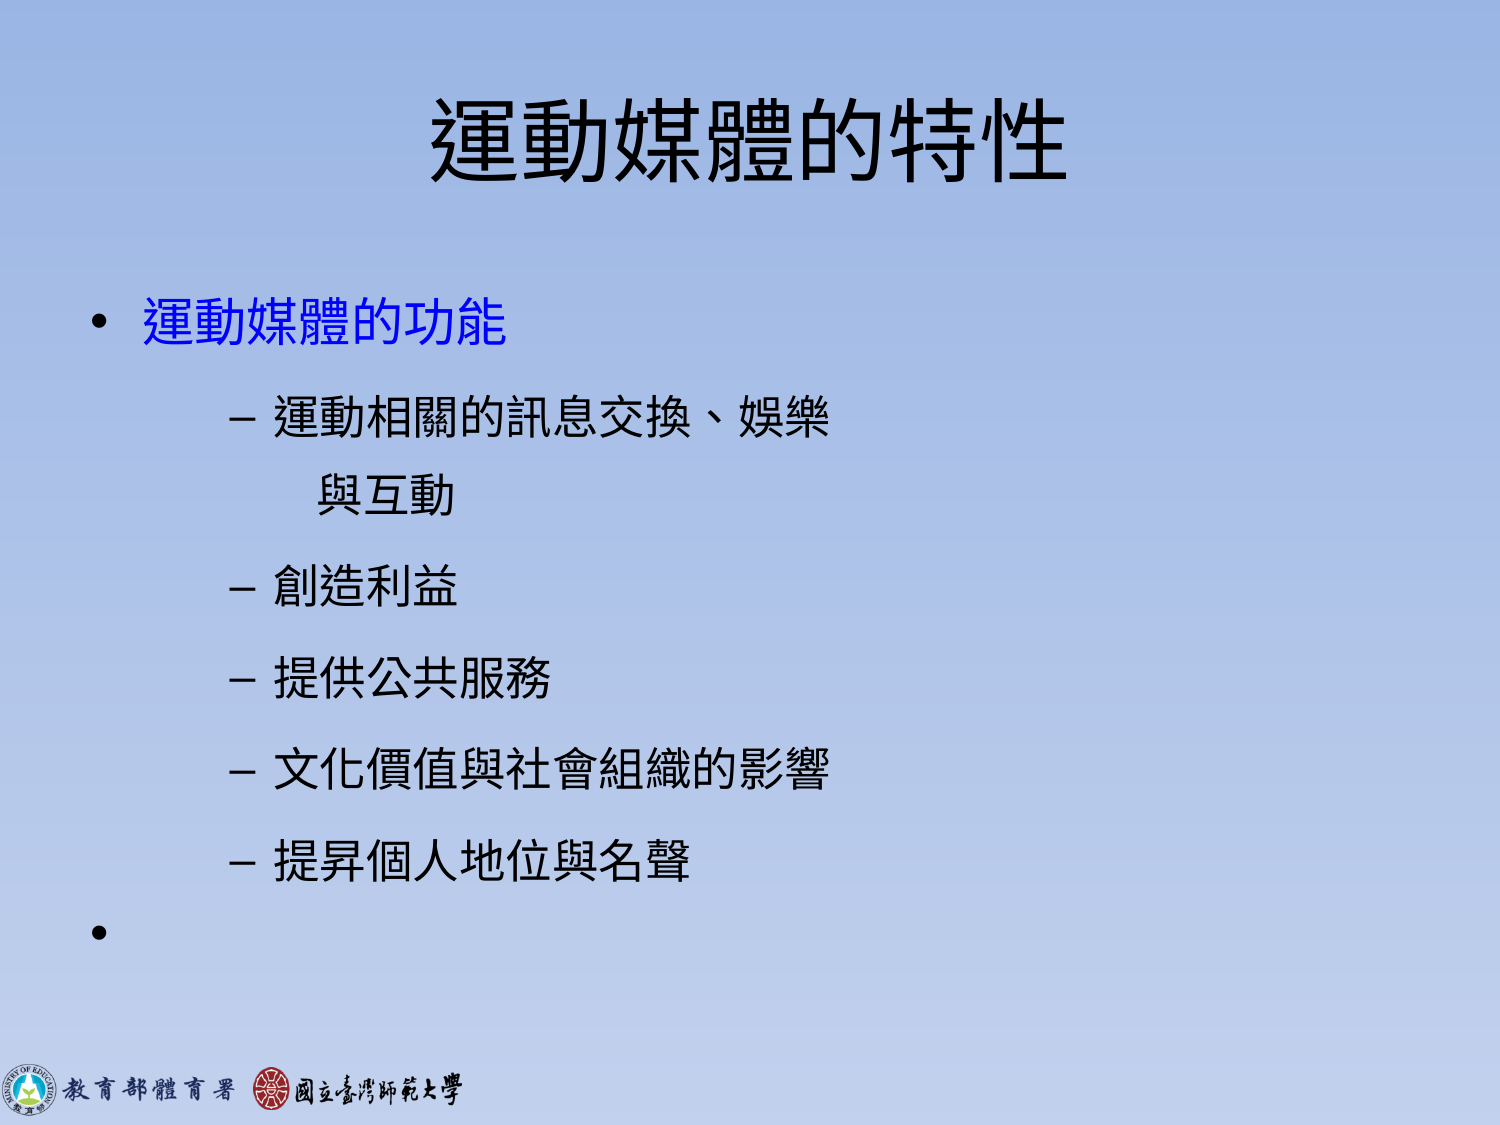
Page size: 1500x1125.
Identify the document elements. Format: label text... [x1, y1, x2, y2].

title 運動媒體的特性 [75, 45, 1426, 233]
list 運動媒體的功能 運動相關的訊息交換、娛樂與互動 創造利益 提供公共服務 文化價值與社會組織的影響 提昇個人地位與名聲 [75, 256, 847, 960]
